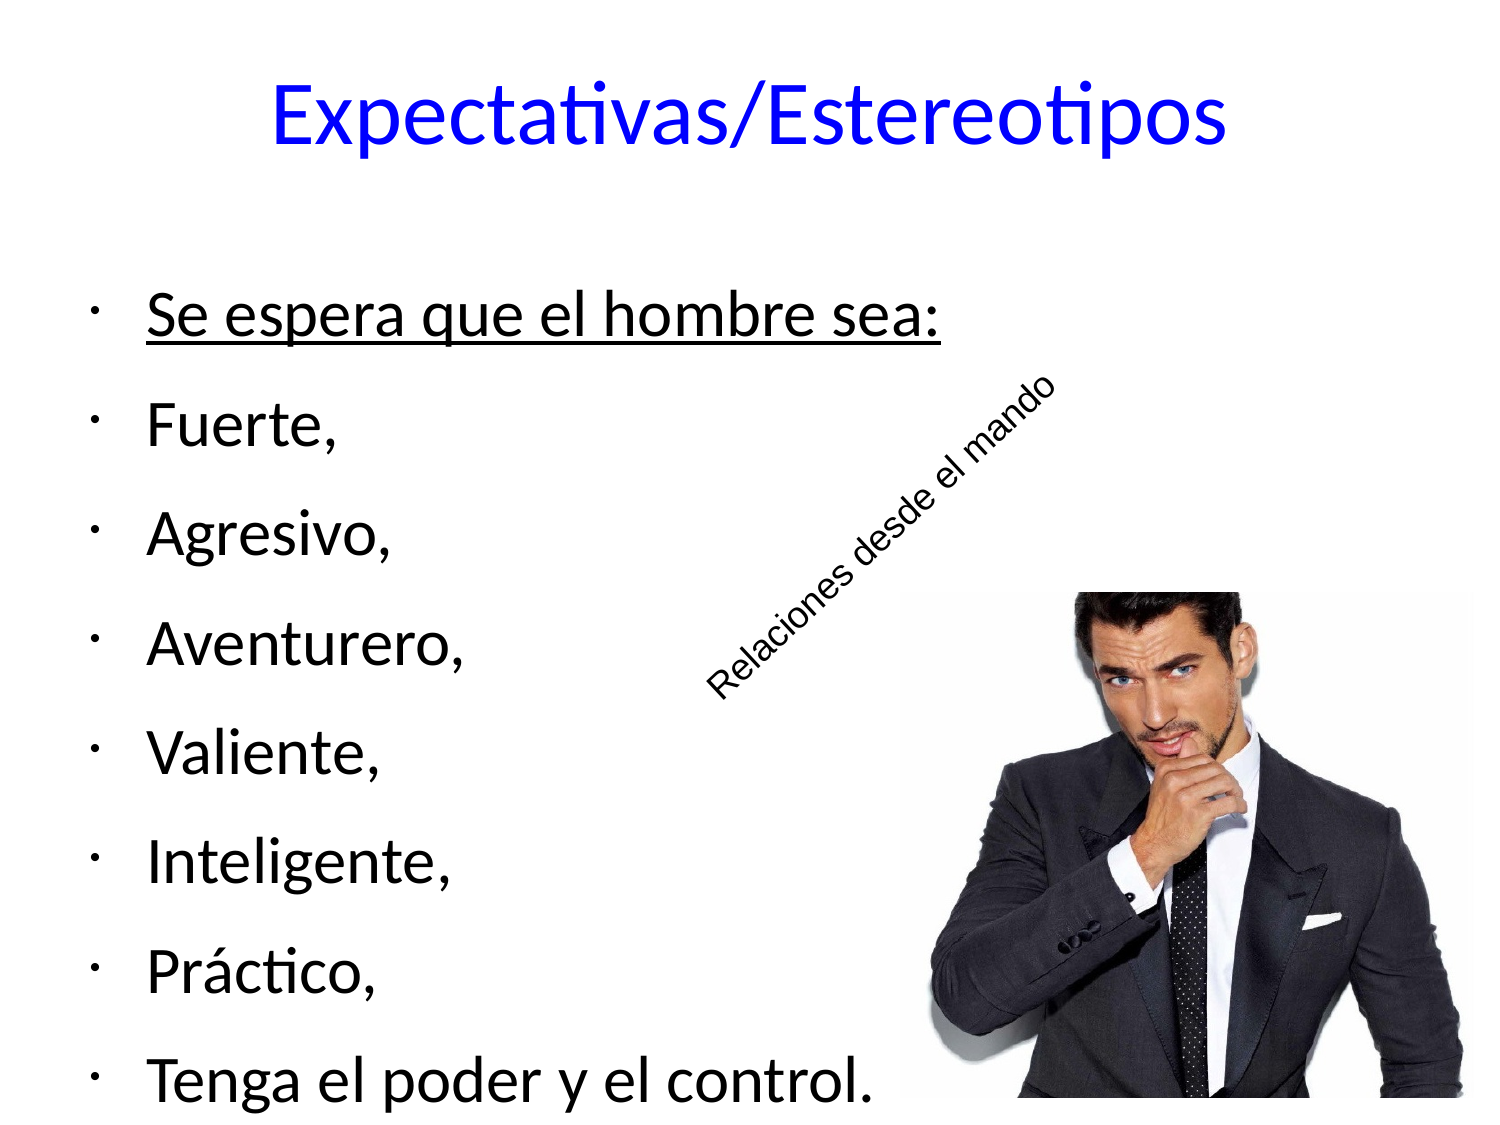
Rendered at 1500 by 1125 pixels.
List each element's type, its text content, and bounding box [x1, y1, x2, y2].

text_box Relaciones desde el mando [680, 344, 1080, 724]
list Se espera que el hombre sea: Fuerte, Agresivo, Aventurero, Valiente, Inteligente, Práctico, Tenga el poder y el control. [75, 262, 1425, 1005]
picture [880, 592, 1500, 1098]
title Expectativas/Estereotipos [75, 45, 1425, 233]
